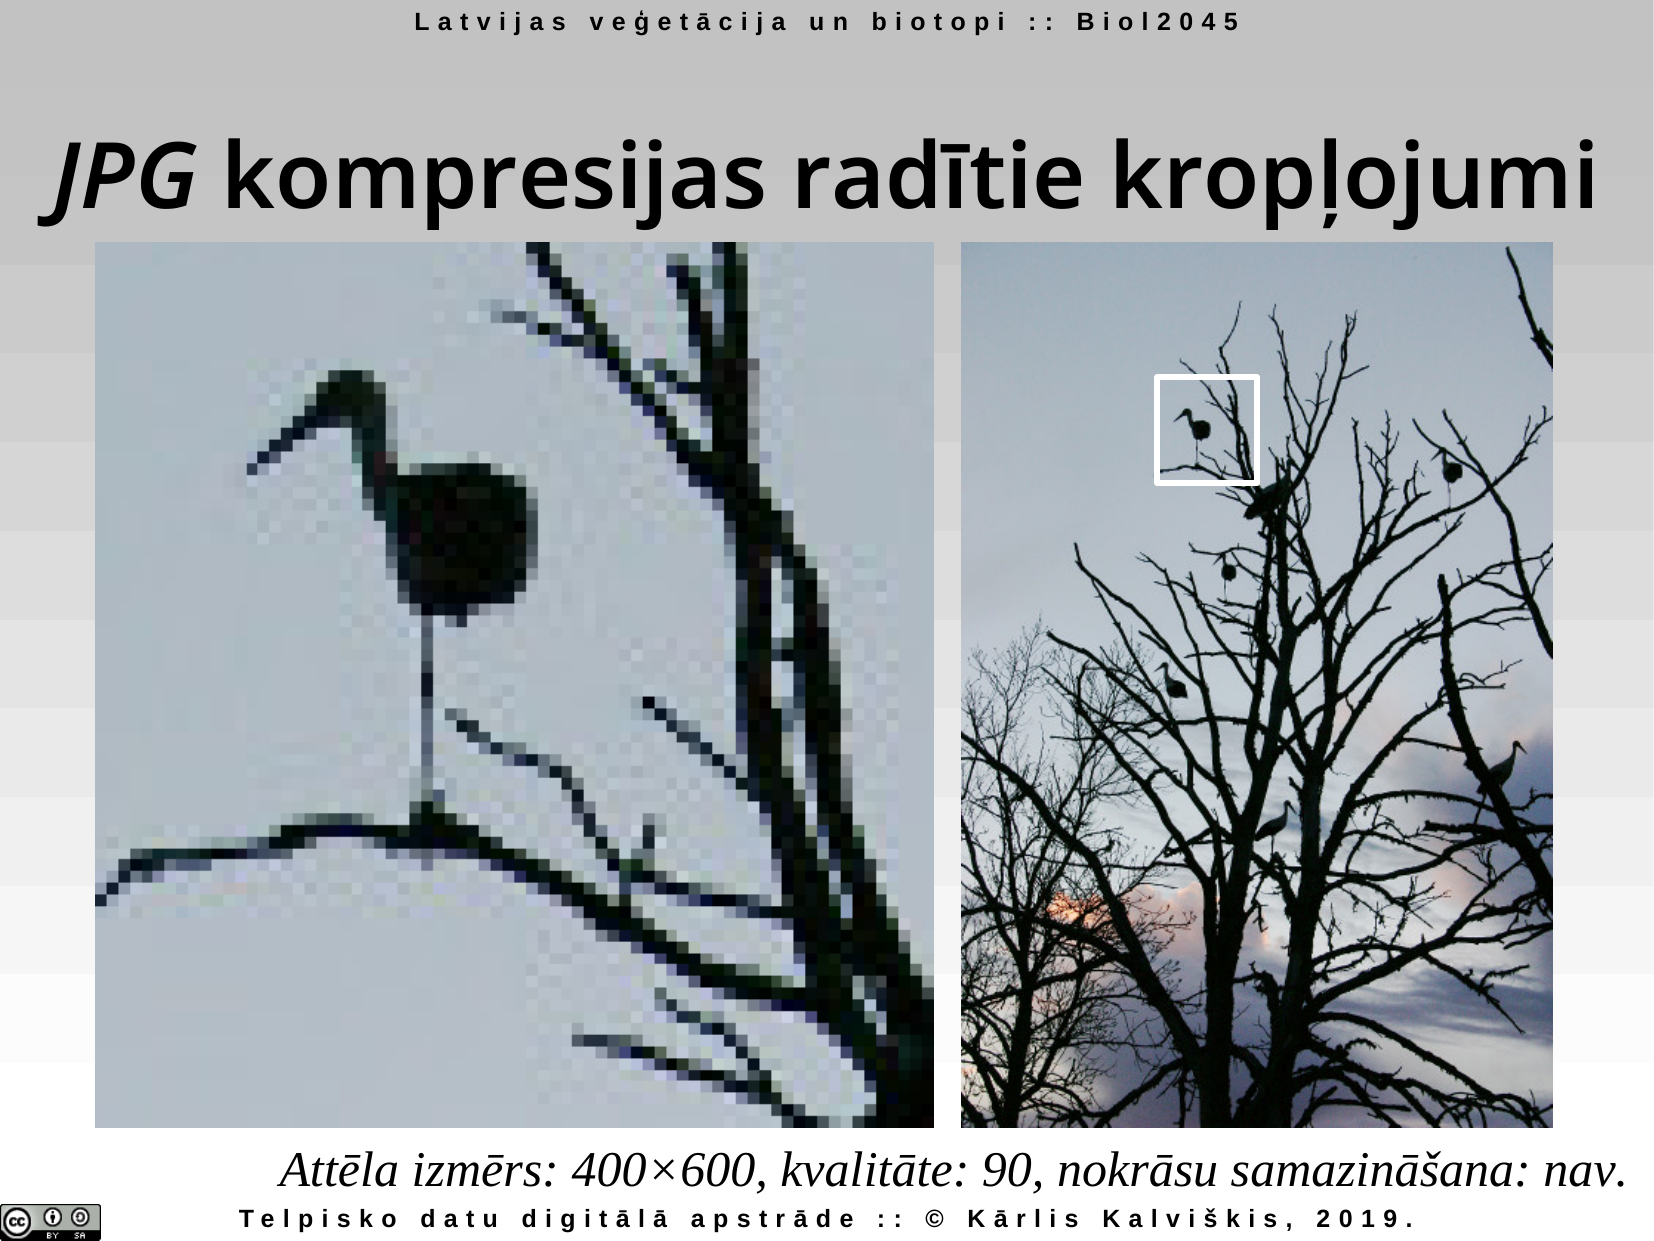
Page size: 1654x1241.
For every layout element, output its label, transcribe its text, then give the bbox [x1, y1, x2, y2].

text_box Attēla izmērs: 400×600, kvalitāte: 90, nokrāsu samazināšana: nav. [279, 1141, 1629, 1198]
picture [0, 0, 1654, 1241]
title JPG kompresijas radītie kropļojumi [29, 49, 1625, 296]
